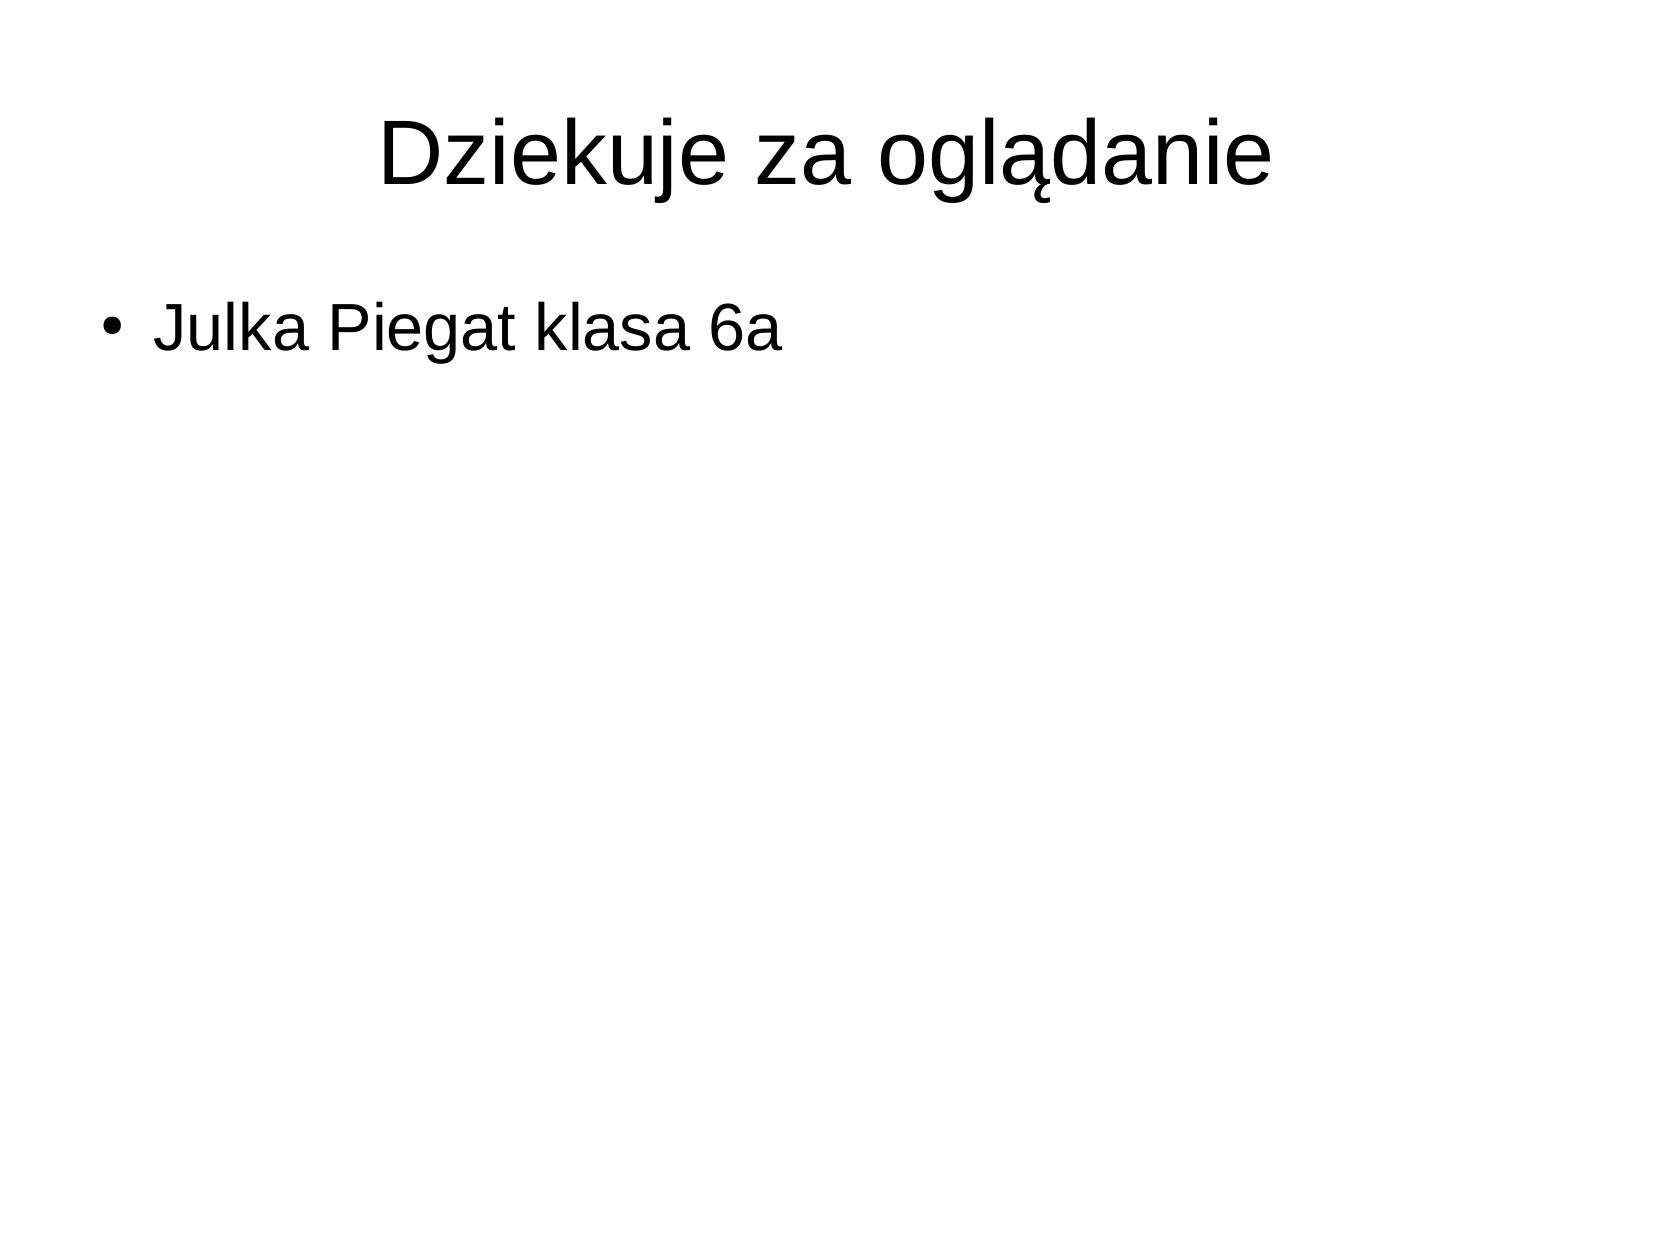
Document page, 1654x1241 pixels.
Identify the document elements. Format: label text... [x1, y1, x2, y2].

title Dziekuje za oglądanie [82, 49, 1571, 257]
list Julka Piegat klasa 6a [82, 290, 1571, 1109]
